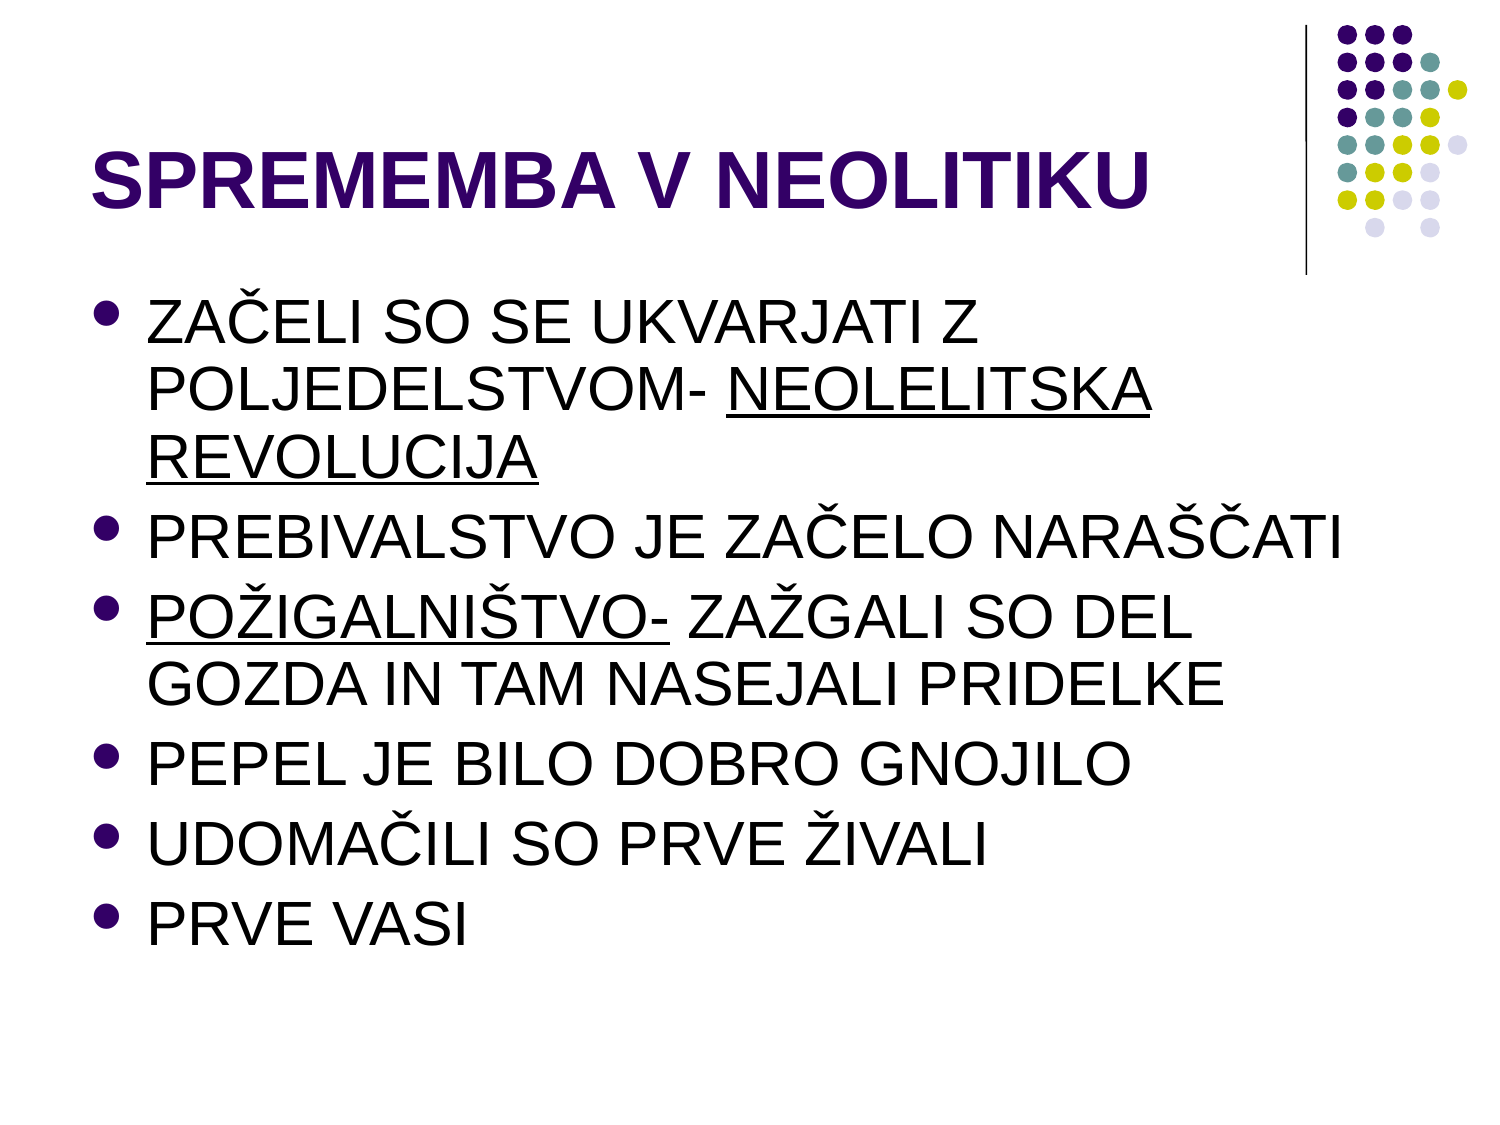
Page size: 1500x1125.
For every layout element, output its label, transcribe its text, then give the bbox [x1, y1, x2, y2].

list ZAČELI SO SE UKVARJATI Z POLJEDELSTVOM- NEOLELITSKA REVOLUCIJA PREBIVALSTVO JE ZAČELO NARAŠČATI POŽIGALNIŠTVO- ZAŽGALI SO DEL GOZDA IN TAM NASEJALI PRIDELKE PEPEL JE BILO DOBRO GNOJILO UDOMAČILI SO PRVE ŽIVALI PRVE VASI [75, 282, 1425, 1006]
title SPREMEMBA V NEOLITIKU [75, 20, 1313, 233]
